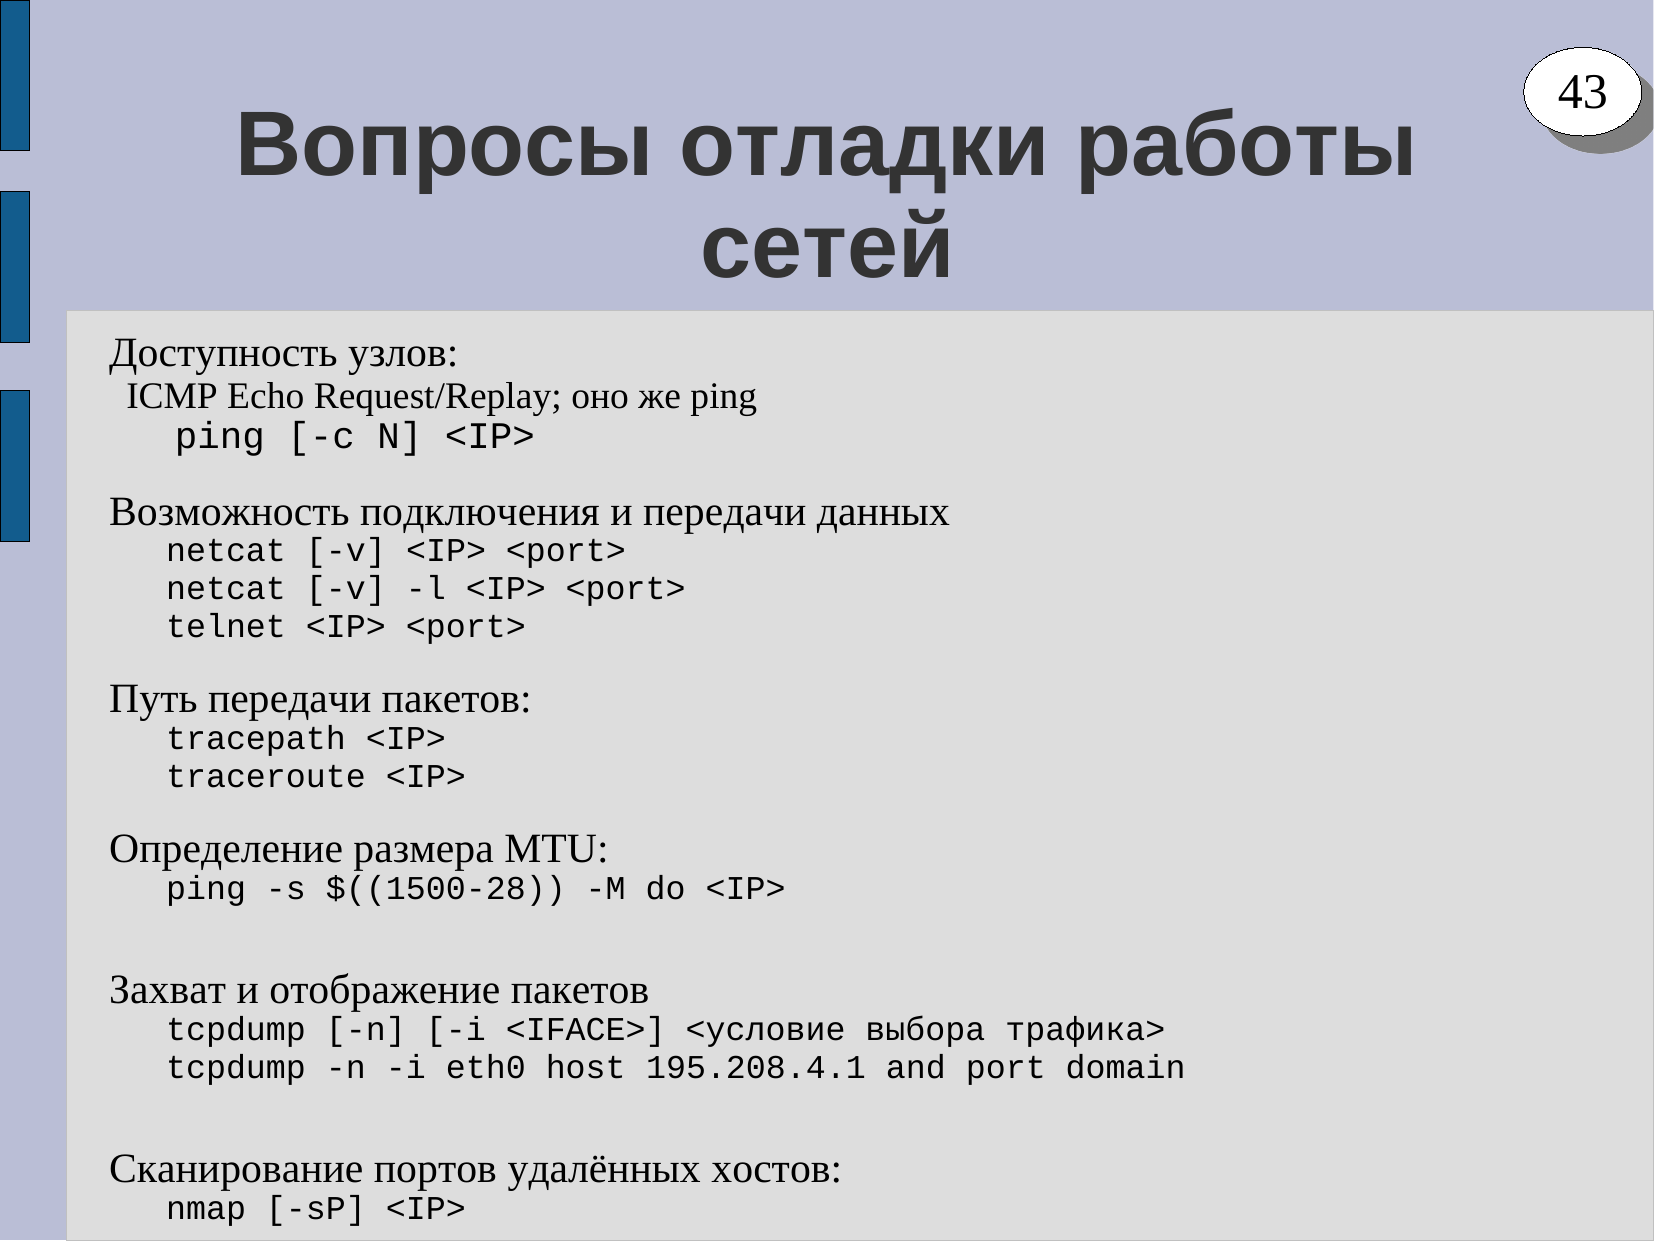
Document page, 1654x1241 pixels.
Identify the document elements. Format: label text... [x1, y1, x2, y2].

text_box 43 [1523, 47, 1642, 137]
text_box Доступность узлов: ICMP Echo Request/Replay; оно же ping ping [-c N] <IP> Возможность подключения и передачи данных netcat [-v] <IP> <port> netcat [-v] -l <IP> <port> telnet <IP> <port> Путь передачи пакетов: tracepath <IP> traceroute <IP> Определение размера MTU: ping -s $((1500-28)) -M do <IP> Захват и отображение пакетов tcpdump [-n] [-i <IFACE>] <условие выбора трафика> tcpdump -n -i eth0 host 195.208.4.1 and port domain Сканирование портов удалённых хостов: nmap [-sP] <IP> [94, 329, 1628, 1241]
title Вопросы отладки работы сетей [121, 91, 1534, 299]
